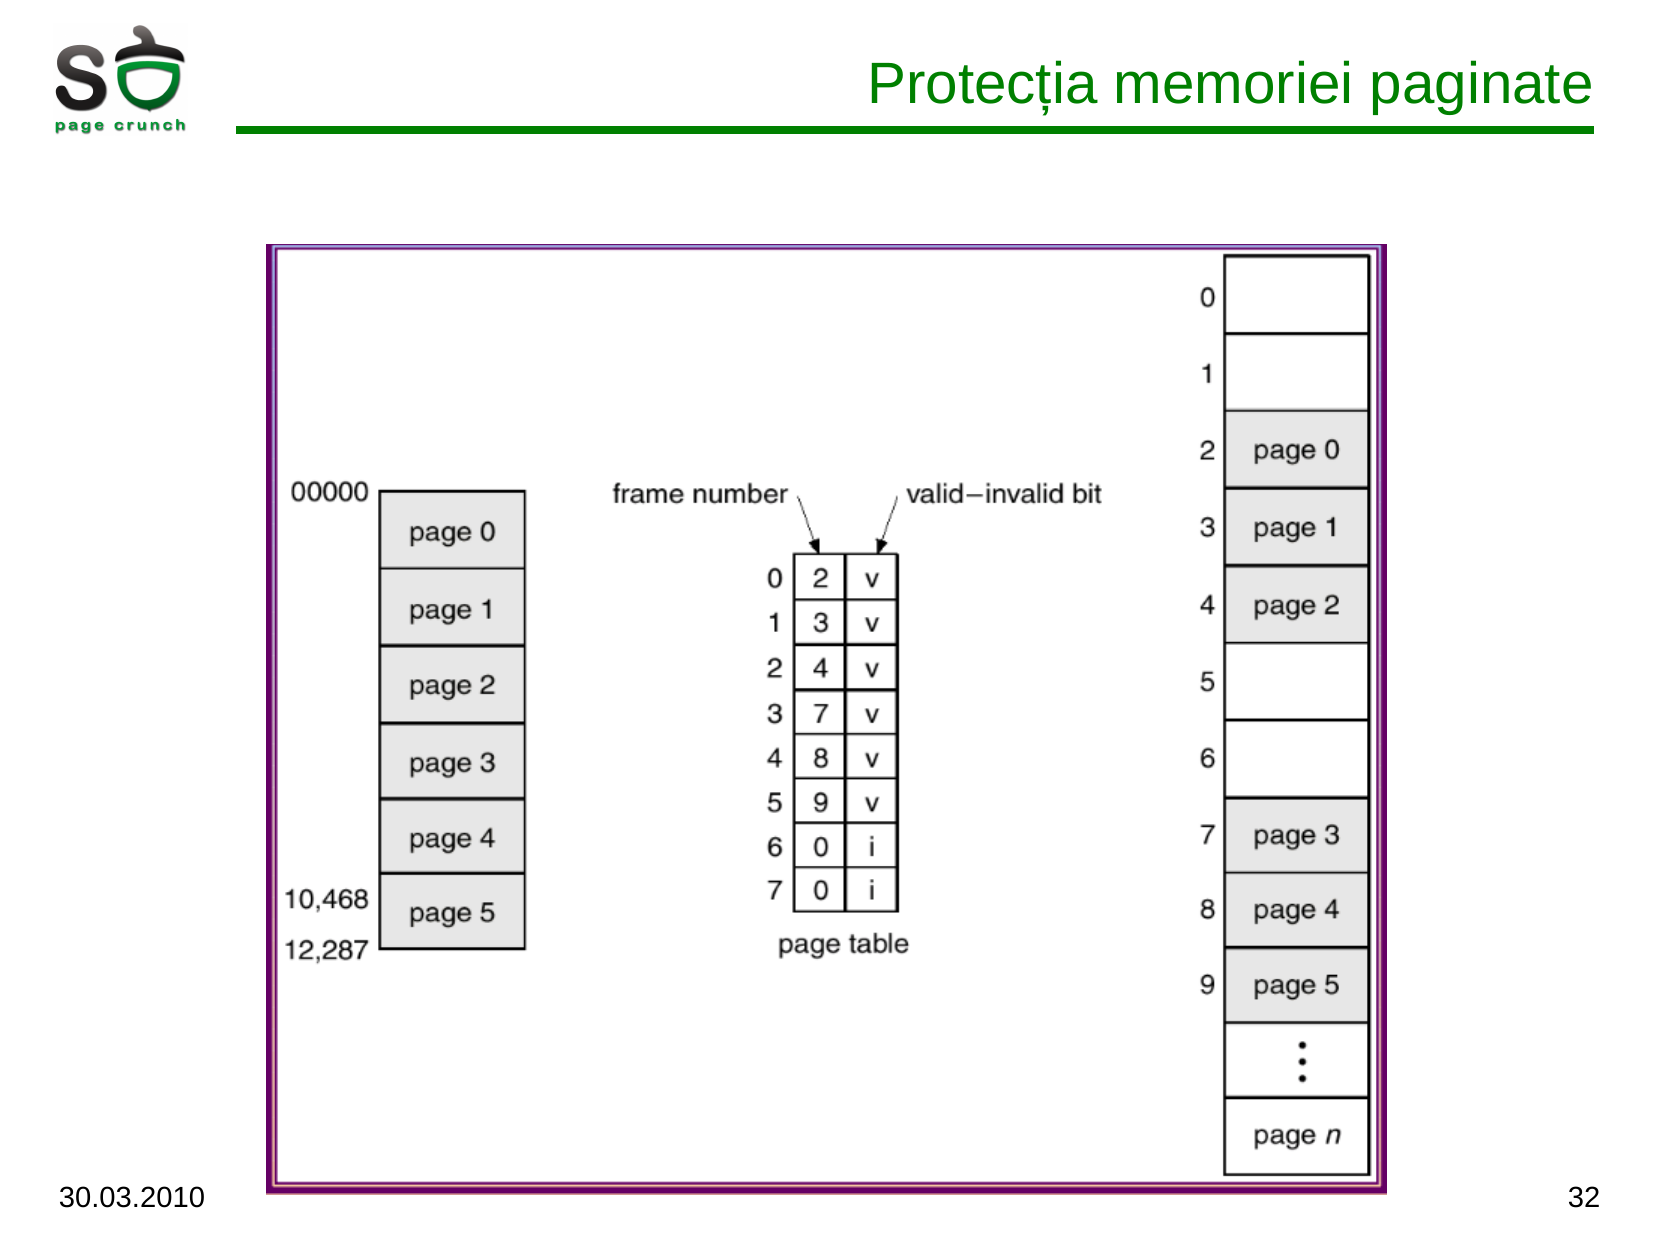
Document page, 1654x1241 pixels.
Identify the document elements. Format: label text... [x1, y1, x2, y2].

picture [266, 244, 1387, 1195]
title Protecția memoriei paginate [236, 49, 1595, 119]
picture [53, 23, 188, 136]
